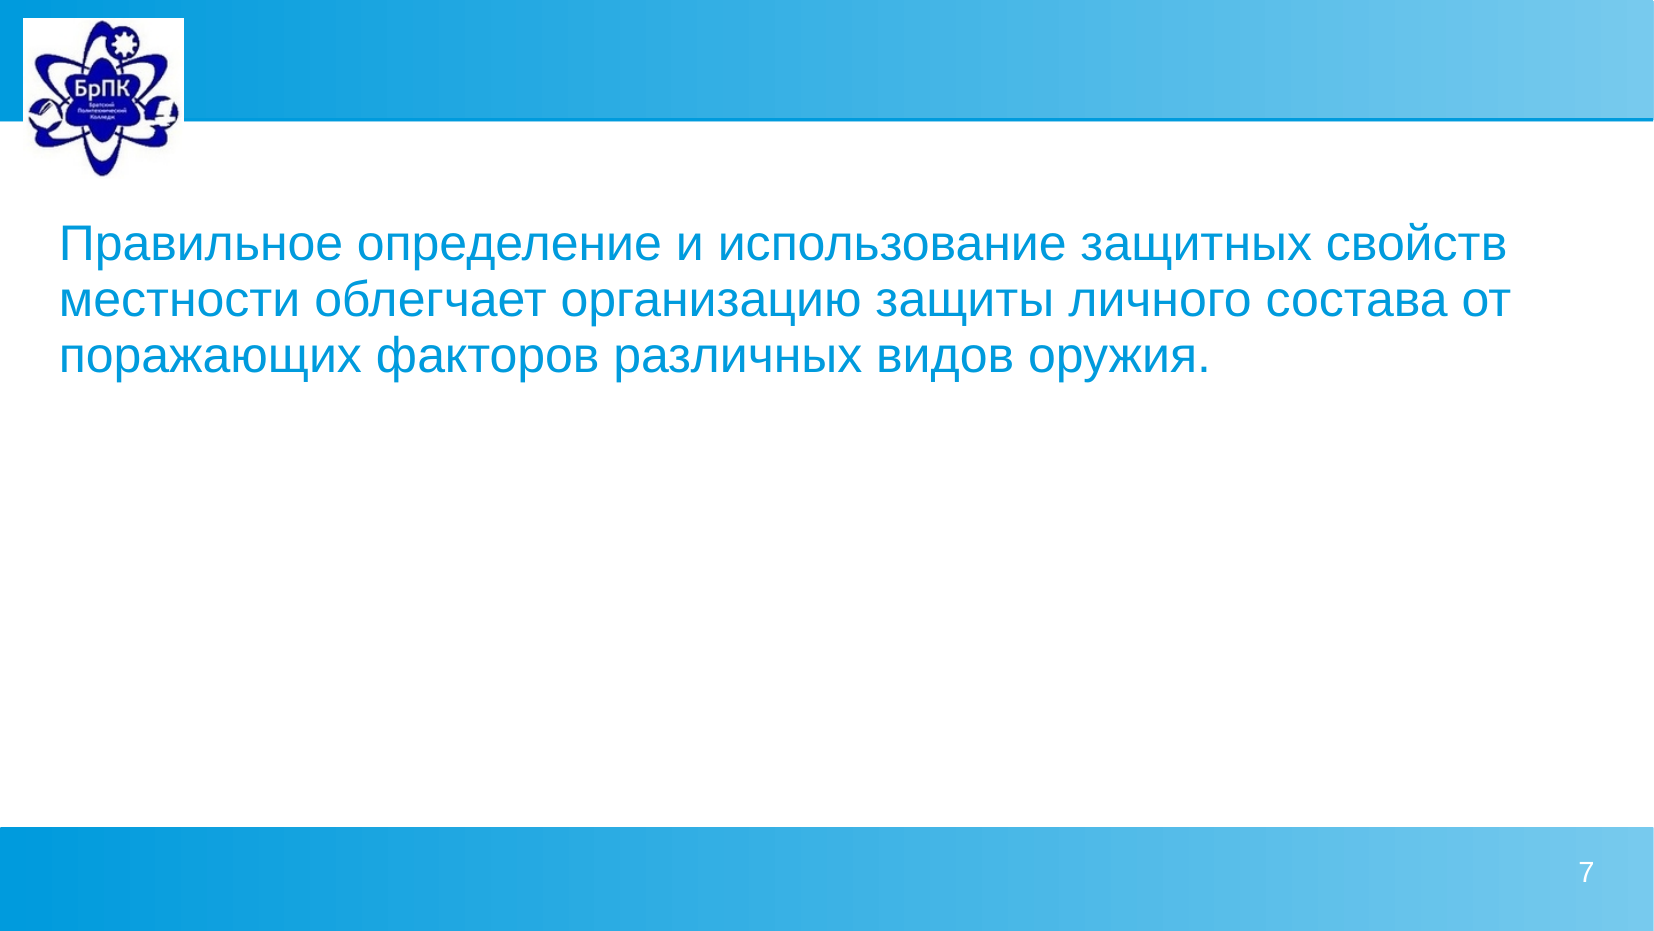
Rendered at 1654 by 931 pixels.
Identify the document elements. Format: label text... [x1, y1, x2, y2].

list Правильное определение и использование защитных свойств местности облегчает организацию защиты личного состава от поражающих факторов различных видов оружия. [59, 215, 1595, 768]
picture [23, 19, 184, 179]
